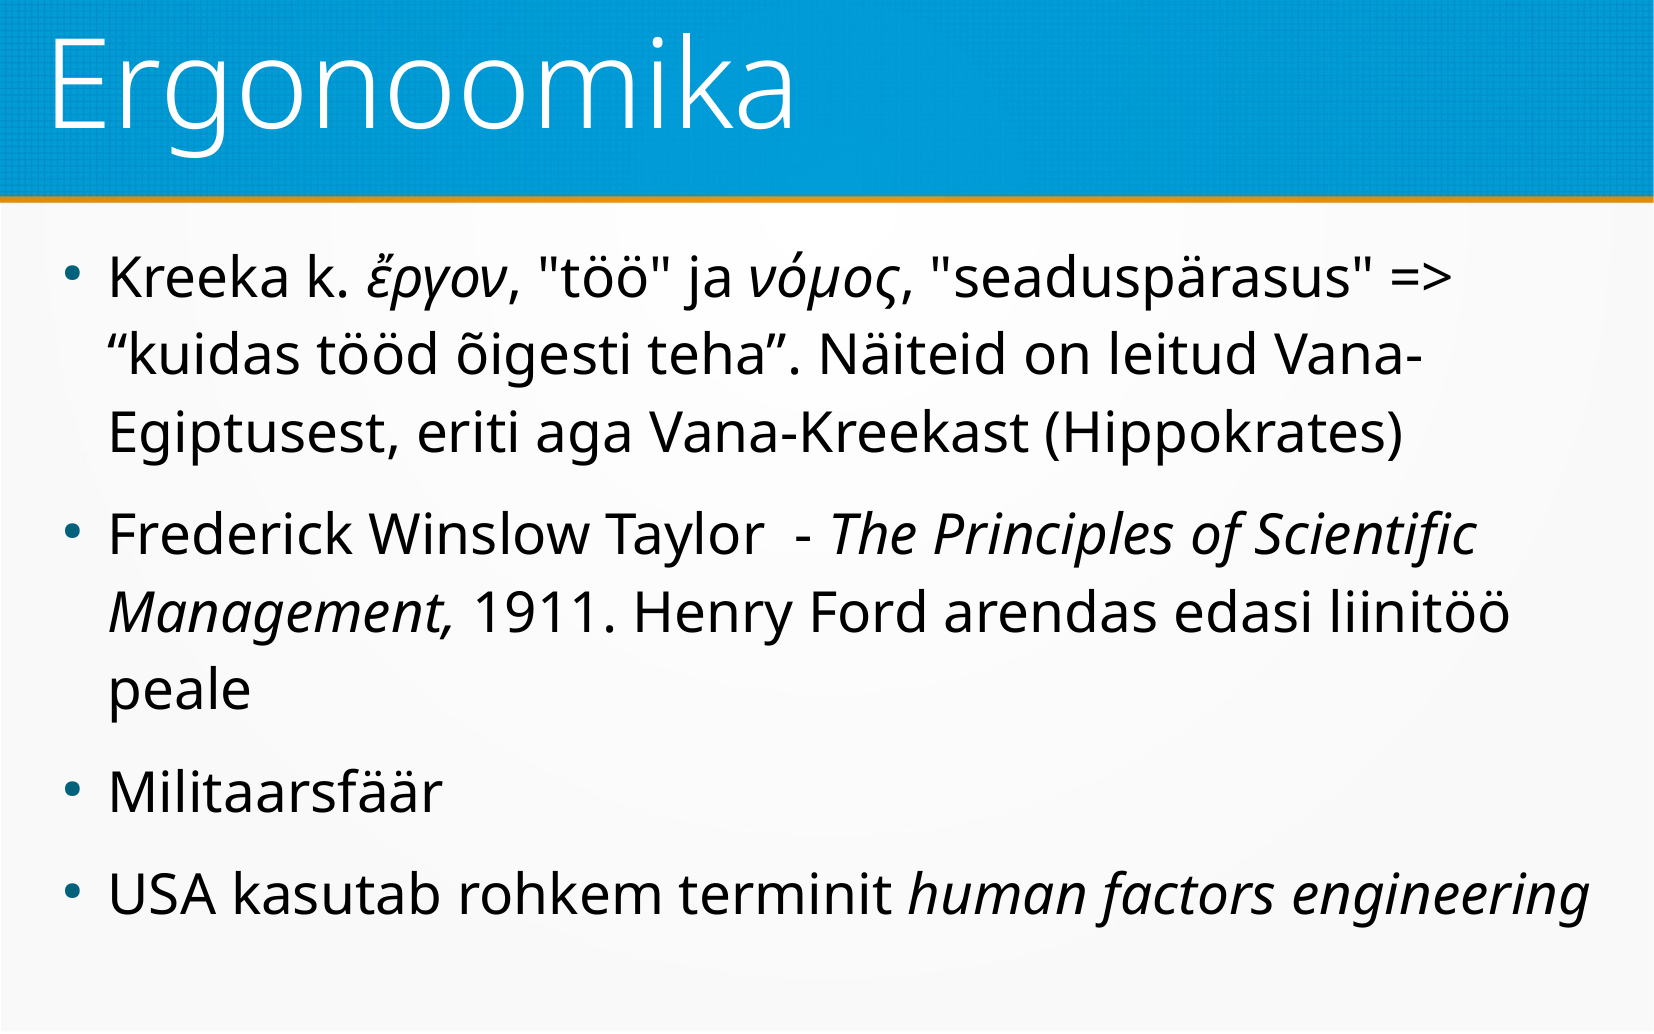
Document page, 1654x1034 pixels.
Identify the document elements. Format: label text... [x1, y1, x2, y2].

title Ergonoomika [43, 0, 1619, 166]
list Kreeka k. ἔργον, "töö" ja νόμος, "seaduspärasus" => “kuidas tööd õigesti teha”. Näiteid on leitud Vana-Egiptusest, eriti aga Vana-Kreekast (Hippokrates) Frederick Winslow Taylor - The Principles of Scientific Management, 1911. Henry Ford arendas edasi liinitöö peale Militaarsfäär USA kasutab rohkem terminit human factors engineering [47, 236, 1607, 1002]
picture [0, 195, 1654, 1034]
